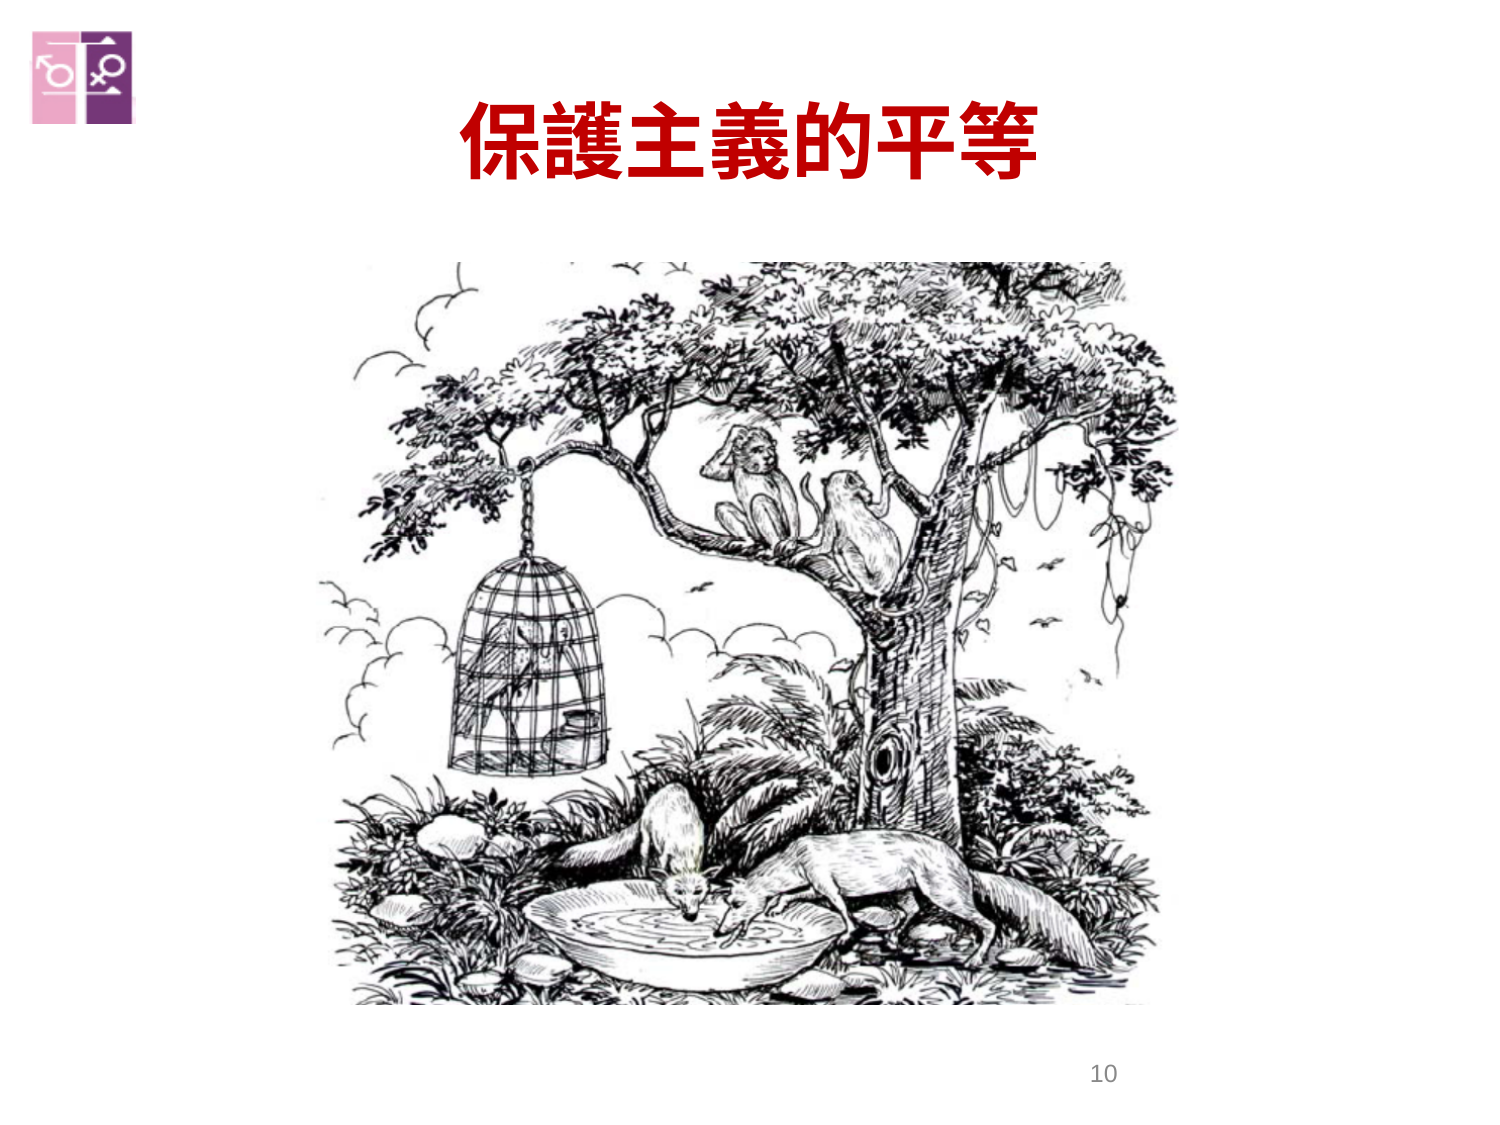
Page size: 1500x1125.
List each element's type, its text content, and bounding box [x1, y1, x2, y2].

text_box 10 [1074, 1042, 1426, 1103]
title 保護主義的平等 [75, 45, 1426, 233]
picture [307, 262, 1193, 1005]
